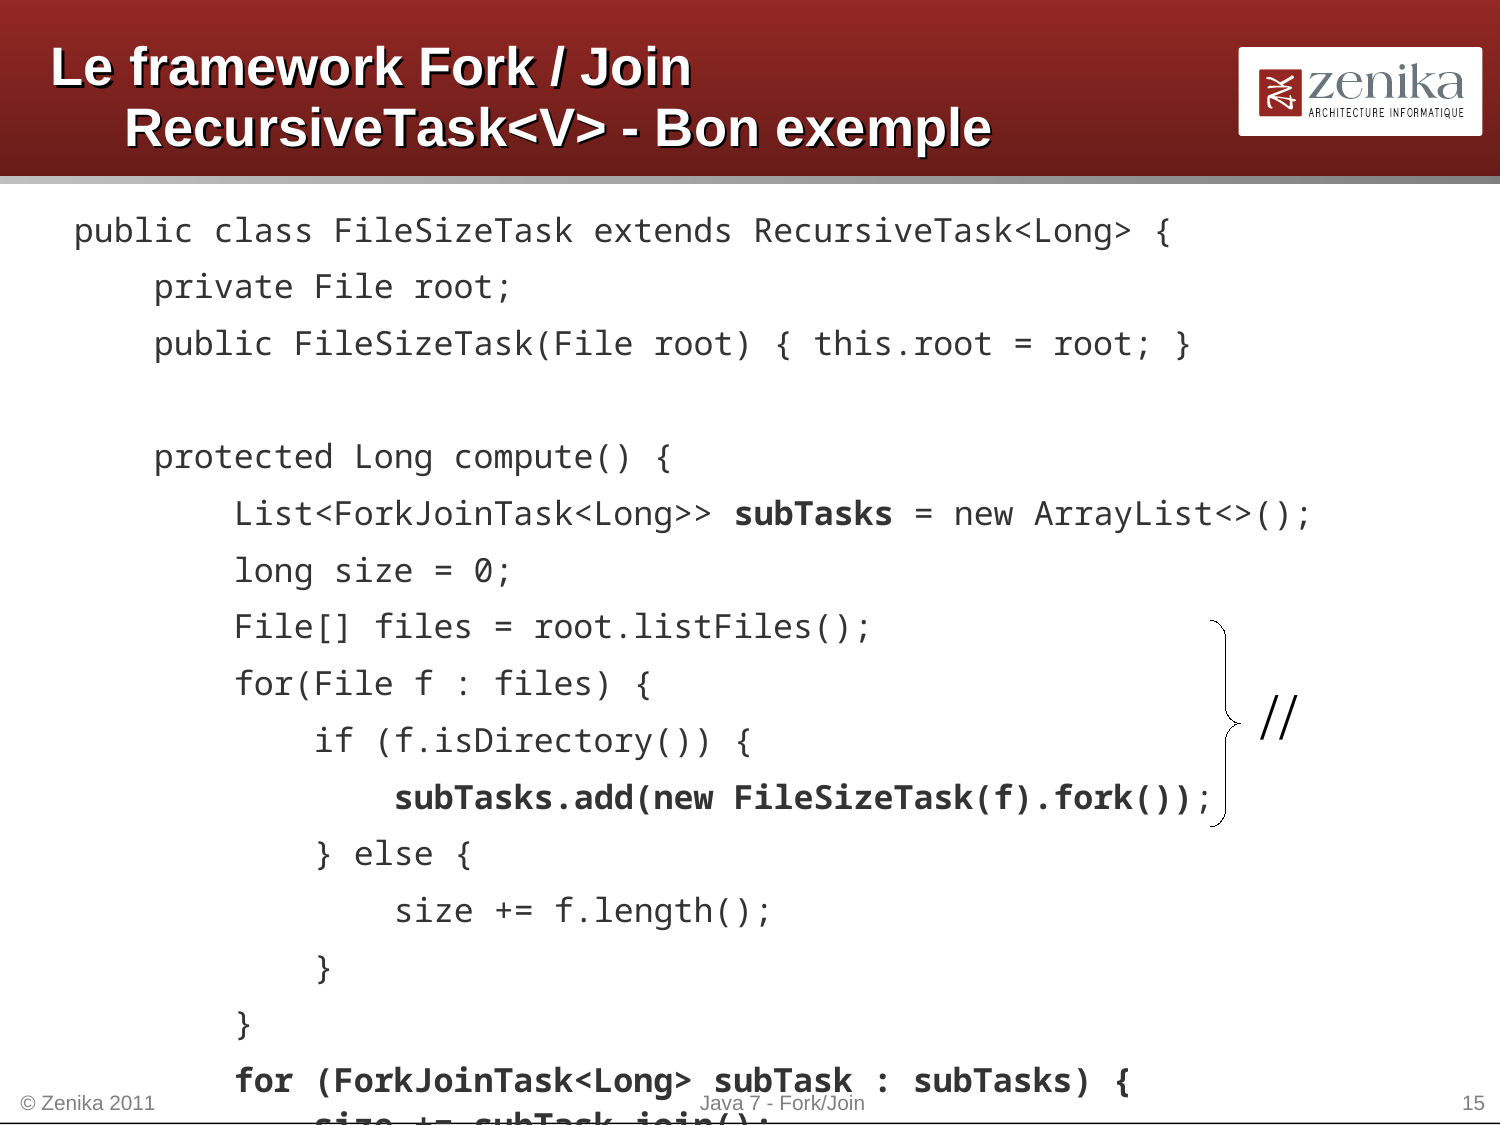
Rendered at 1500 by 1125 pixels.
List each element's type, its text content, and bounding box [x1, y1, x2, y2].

picture [1257, 58, 1464, 125]
list public class FileSizeTask extends RecursiveTask<Long> { private File root; public FileSizeTask(File root) { this.root = root; } protected Long compute() { List<ForkJoinTask<Long>> subTasks = new ArrayList<>(); long size = 0; File[] files = root.listFiles(); for(File f : files) { if (f.isDirectory()) { subTasks.add(new FileSizeTask(f).fork()); } else { size += f.length(); } } for (ForkJoinTask<Long> subTask : subTasks) { size += subTask.join(); } return size; } } [50, 206, 1435, 1117]
title Le framework Fork / Join RecursiveTask<V> - Bon exemple [50, 15, 1206, 180]
text_box // [1246, 679, 1453, 769]
